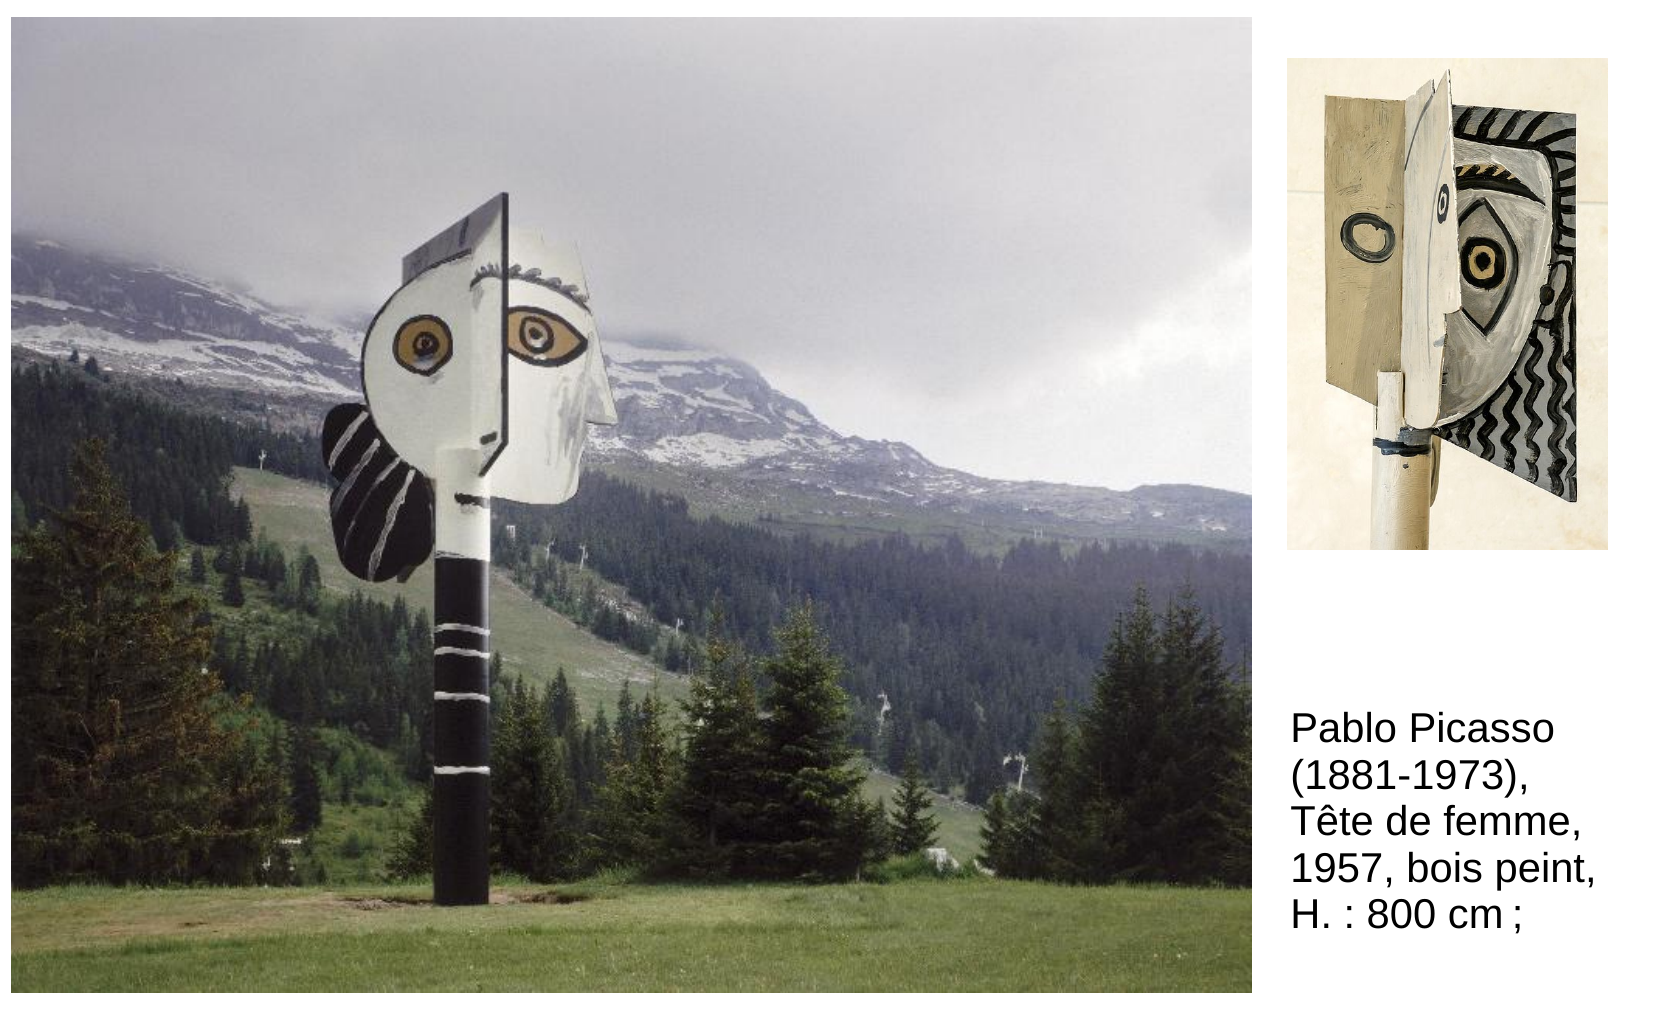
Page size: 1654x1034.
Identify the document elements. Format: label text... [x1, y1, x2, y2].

picture [1287, 58, 1608, 550]
picture [11, 17, 1252, 993]
text_box Pablo Picasso (1881-1973), Tête de femme, 1957, bois peint, H. : 800 cm ; [1275, 697, 1620, 945]
